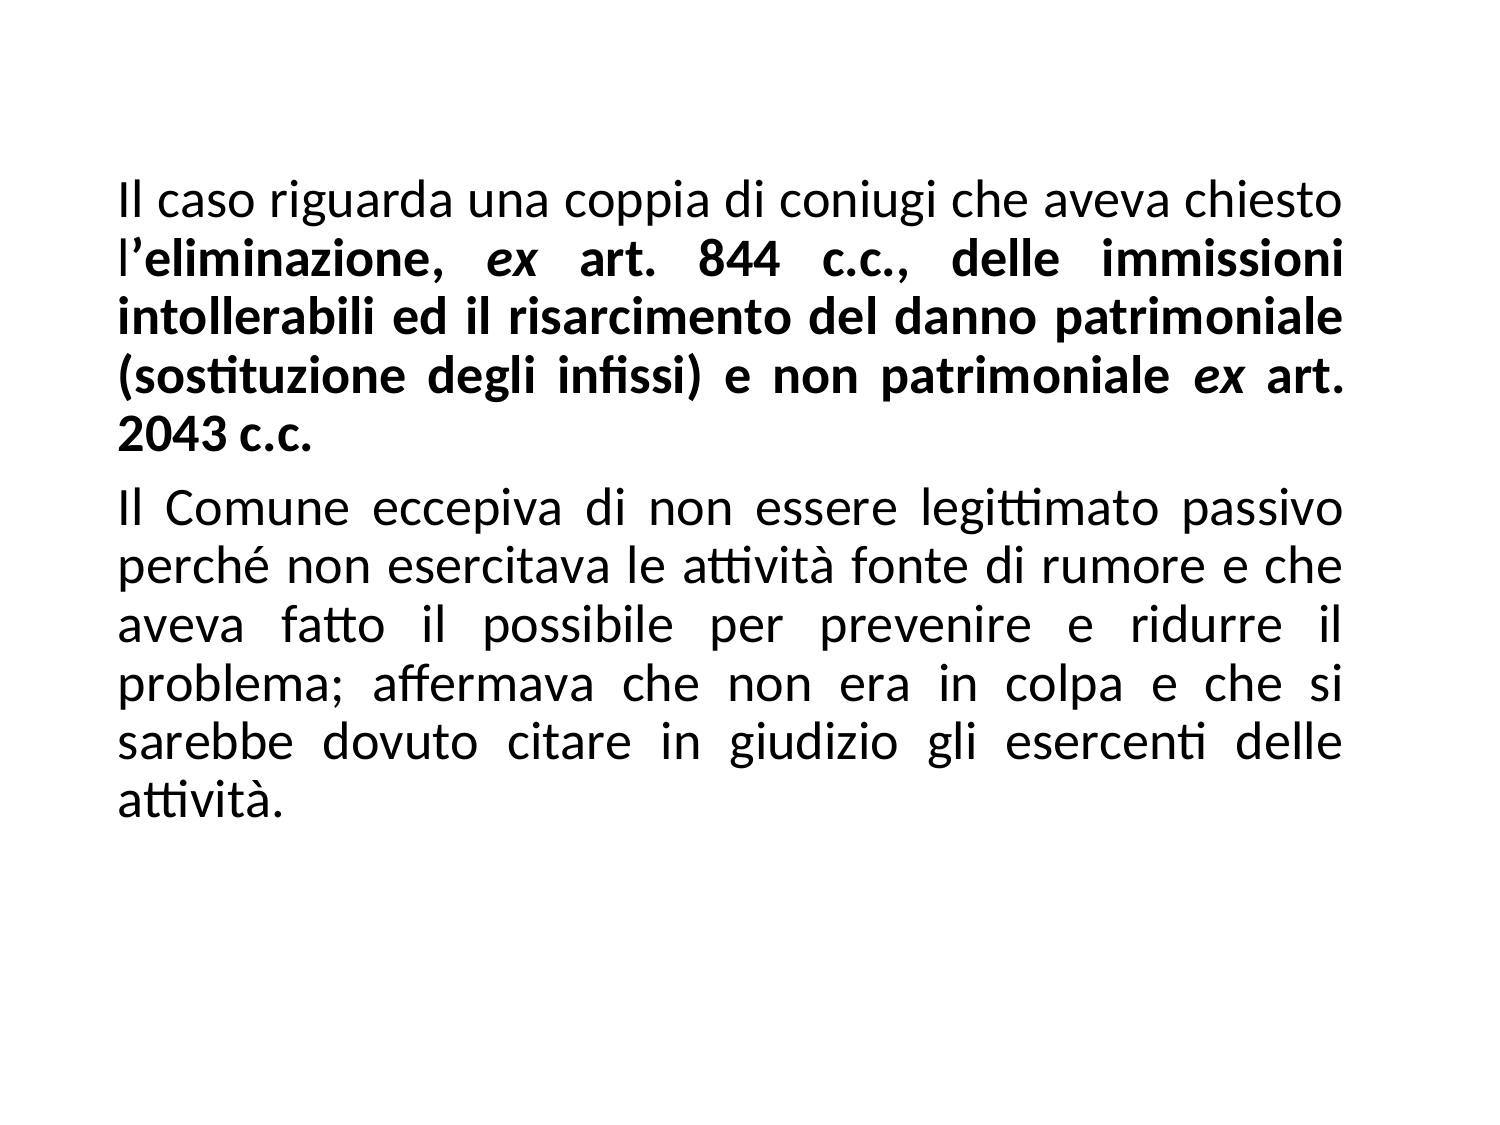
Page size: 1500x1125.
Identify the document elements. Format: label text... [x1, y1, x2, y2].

list Il caso riguarda una coppia di coniugi che aveva chiesto l’eliminazione, ex art. 844 c.c., delle immissioni intollerabili ed il risarcimento del danno patrimoniale (sostituzione degli infissi) e non patrimoniale ex art. 2043 c.c. Il Comune eccepiva di non essere legittimato passivo perché non esercitava le attività fonte di rumore e che aveva fatto il possibile per prevenire e ridurre il problema; affermava che non era in colpa e che si sarebbe dovuto citare in giudizio gli esercenti delle attività. [103, 82, 1397, 1014]
